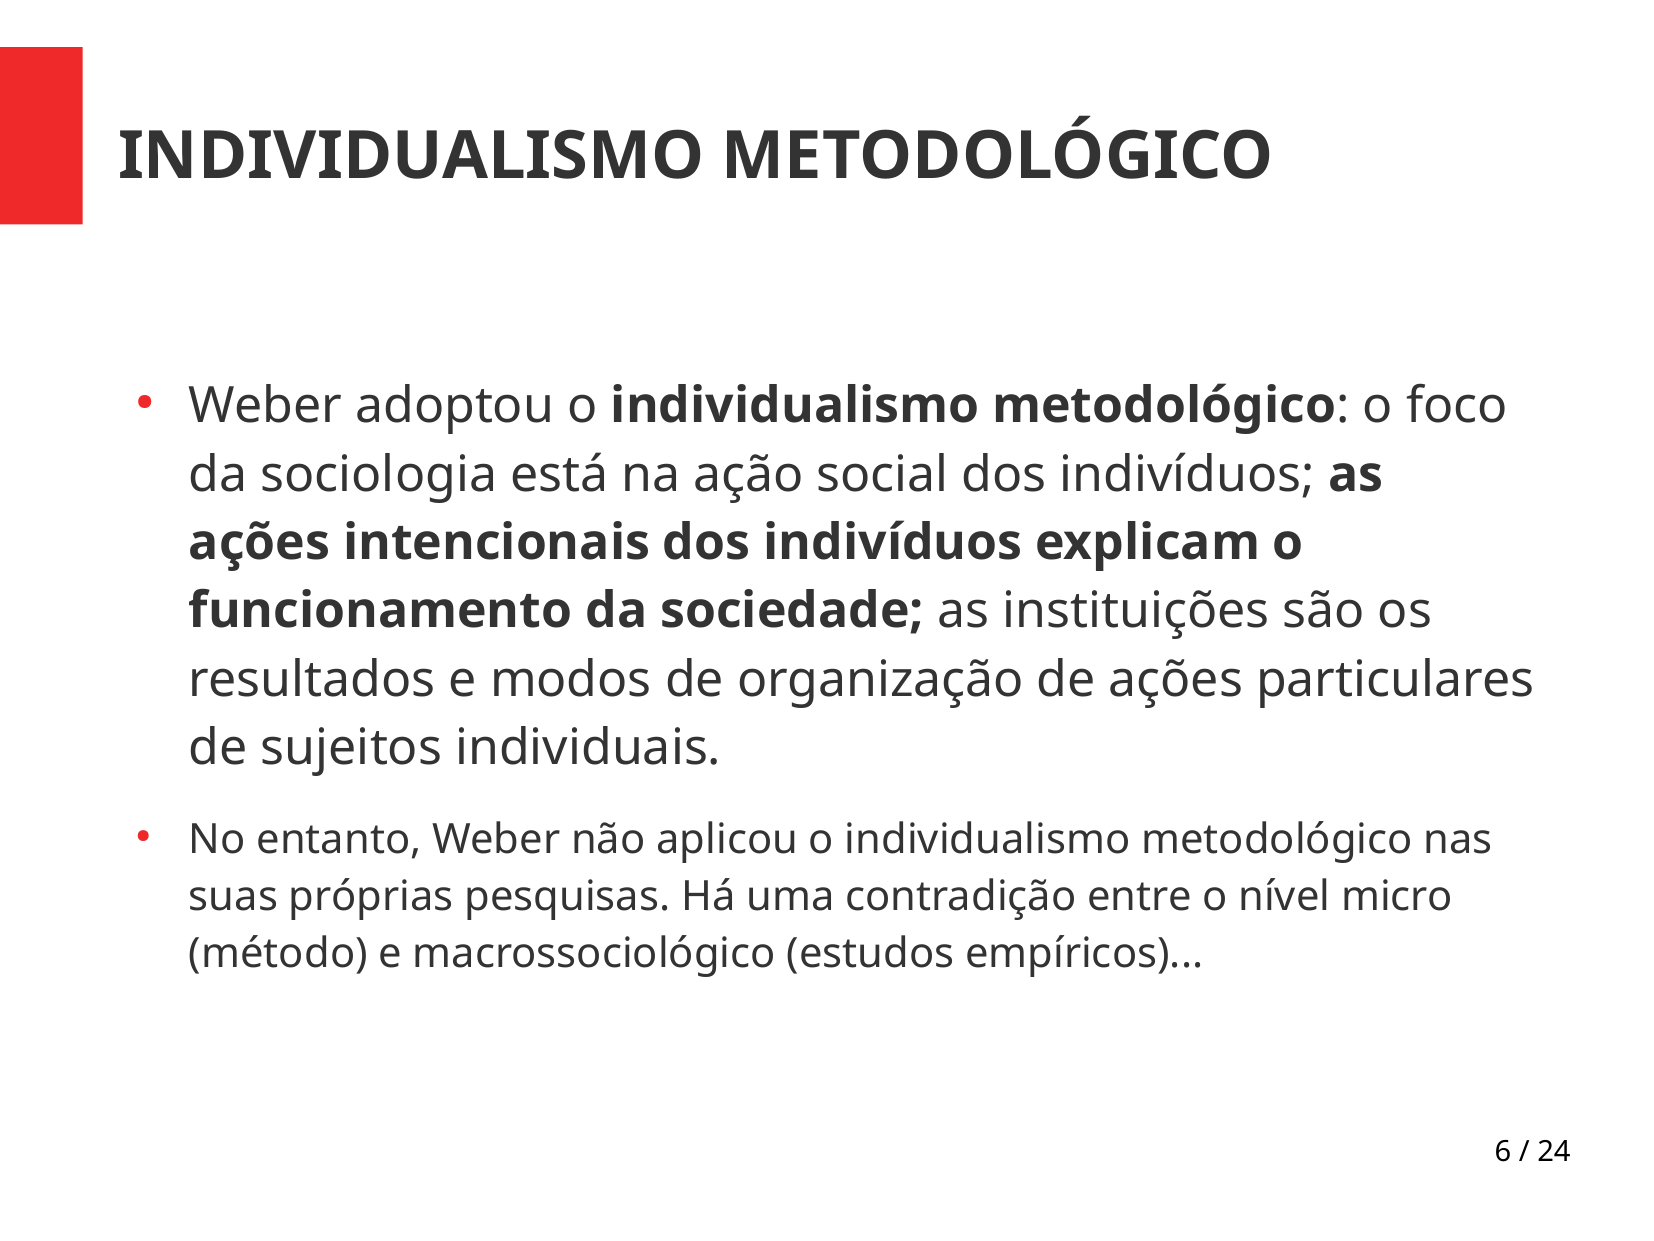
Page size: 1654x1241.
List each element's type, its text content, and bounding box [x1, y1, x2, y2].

title INDIVIDUALISMO METODOLÓGICO [118, 49, 1571, 257]
list Weber adoptou o individualismo metodológico: o foco da sociologia está na ação social dos indivíduos; as ações intencionais dos indivíduos explicam o funcionamento da sociedade; as instituições são os resultados e modos de organização de ações particulares de sujeitos individuais. No entanto, Weber não aplicou o individualismo metodológico nas suas próprias pesquisas. Há uma contradição entre o nível micro (método) e macrossociológico (estudos empíricos)... [118, 271, 1536, 991]
